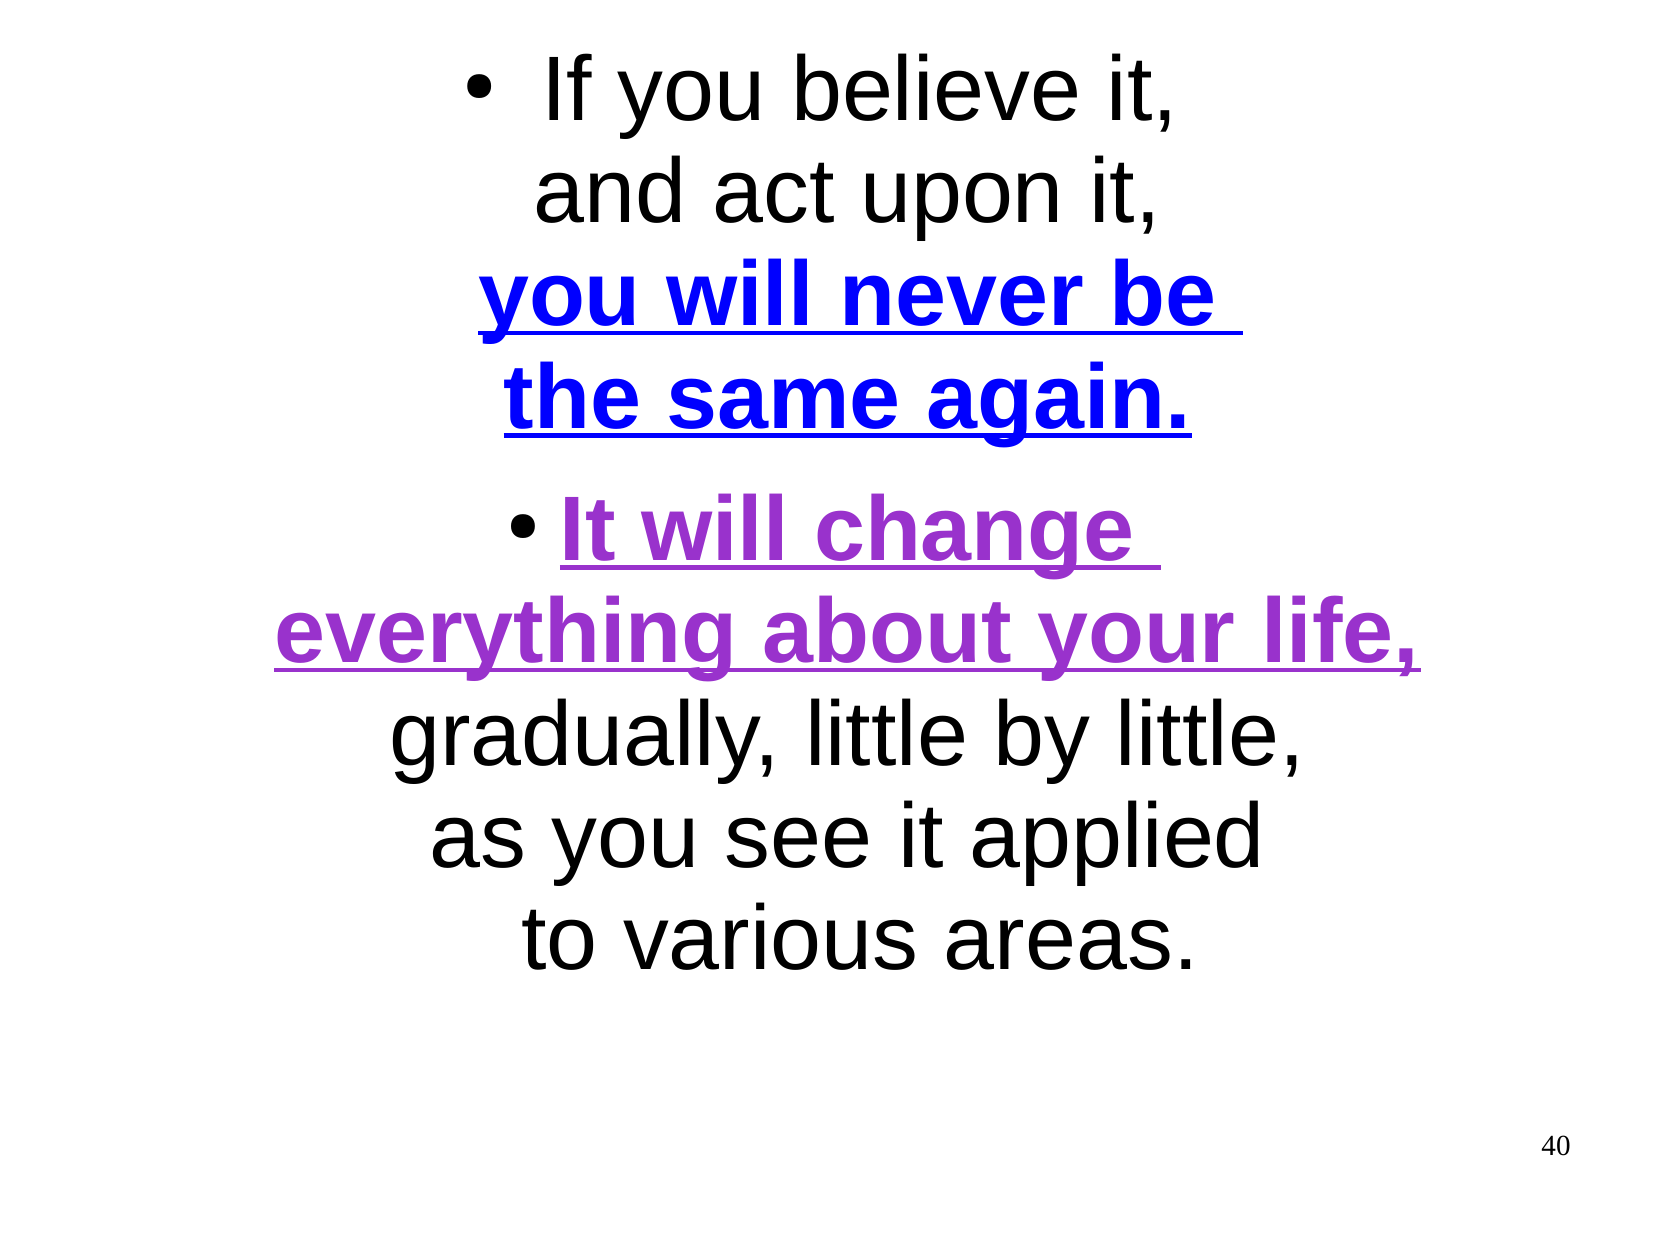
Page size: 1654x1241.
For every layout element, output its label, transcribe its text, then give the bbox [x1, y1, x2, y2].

list If you believe it, and act upon it, you will never be the same again. It will change everything about your life, gradually, little by little, as you see it applied to various areas. [37, 37, 1613, 1238]
